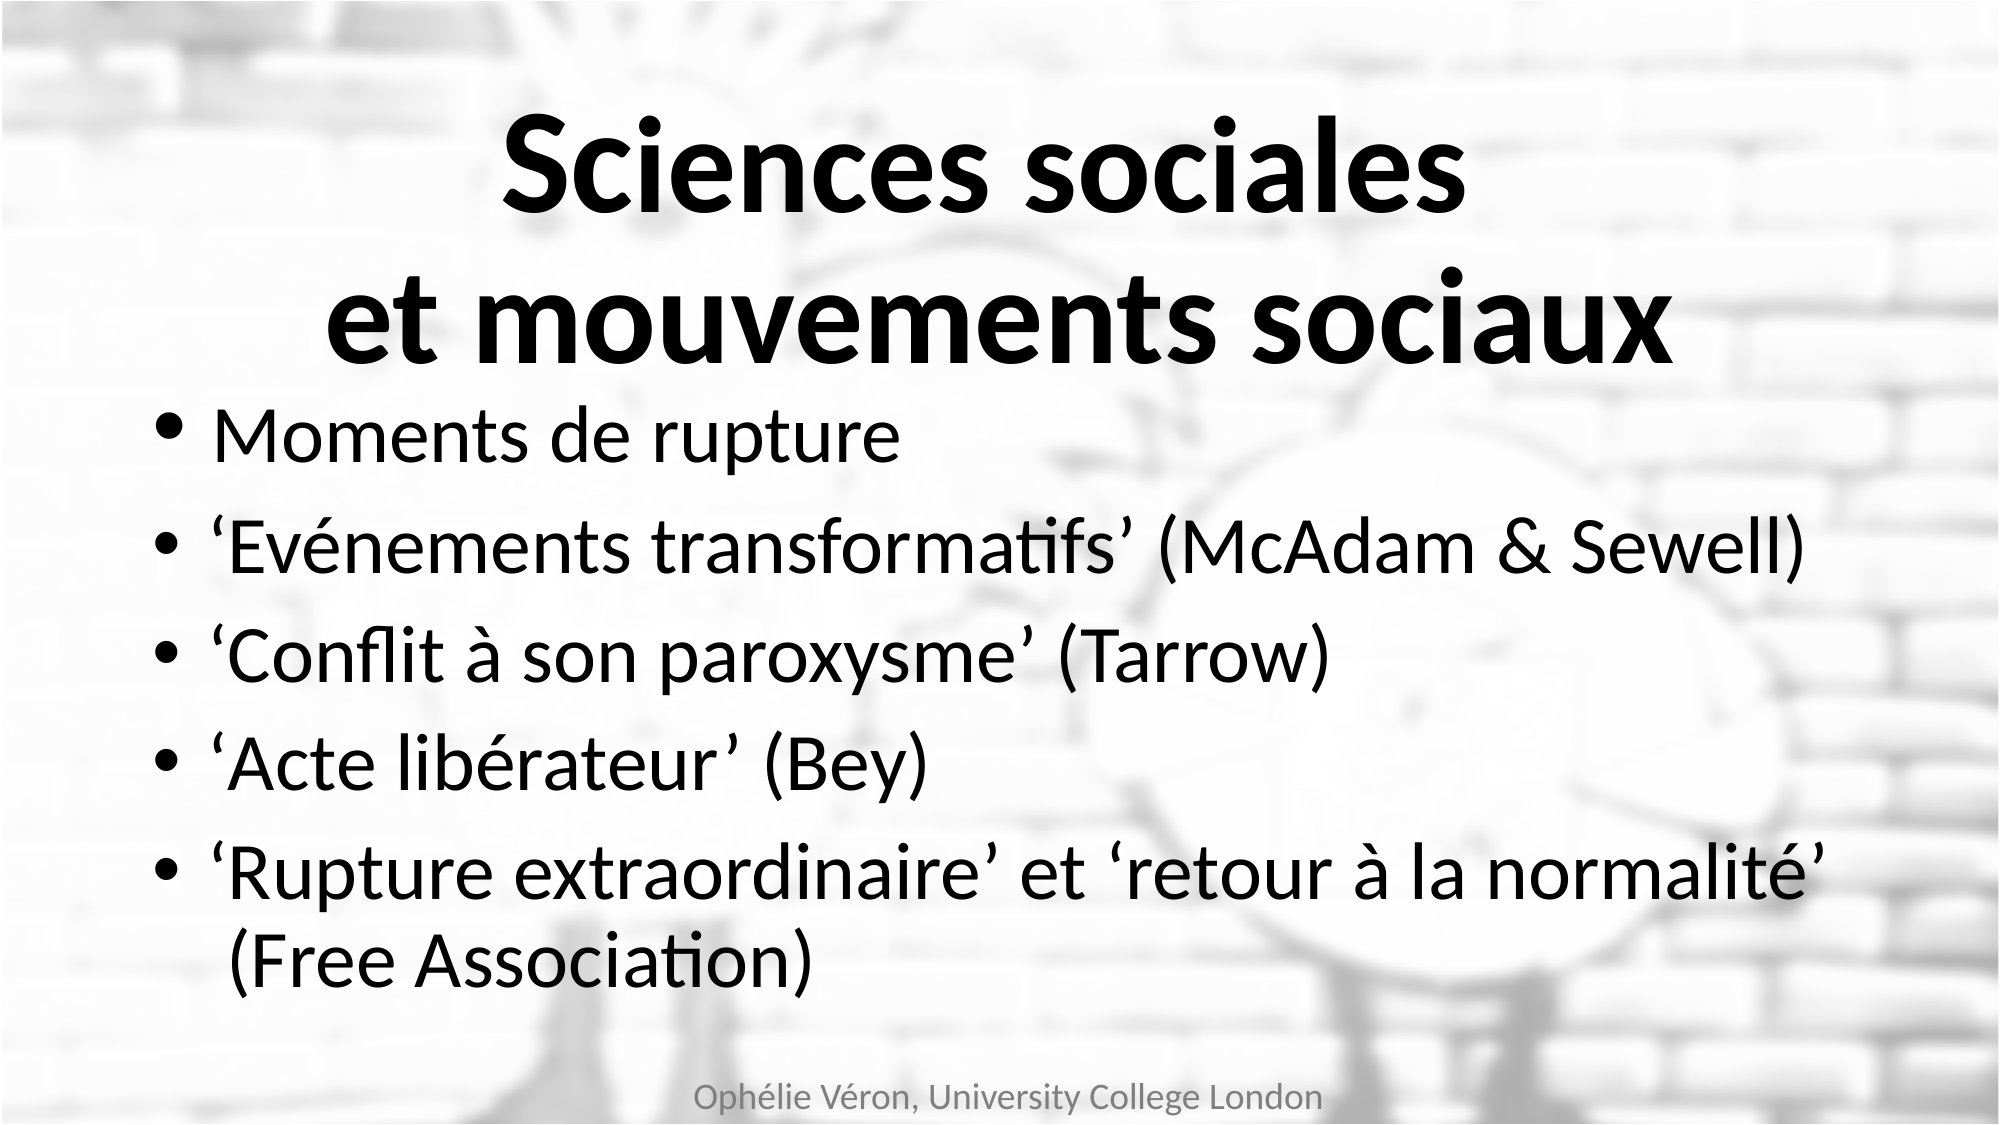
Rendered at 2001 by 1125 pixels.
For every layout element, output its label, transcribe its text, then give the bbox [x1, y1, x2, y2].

picture [2, 1, 1999, 1124]
title Sciences sociales et mouvements sociaux [137, 75, 1863, 278]
text_box Ophélie Véron, University College London [678, 1064, 1348, 1125]
list Moments de rupture ‘Evénements transformatifs’ (McAdam & Sewell) ‘Conflit à son paroxysme’ (Tarrow) ‘Acte libérateur’ (Bey) ‘Rupture extraordinaire’ et ‘retour à la normalité’ (Free Association) [137, 369, 1930, 1014]
